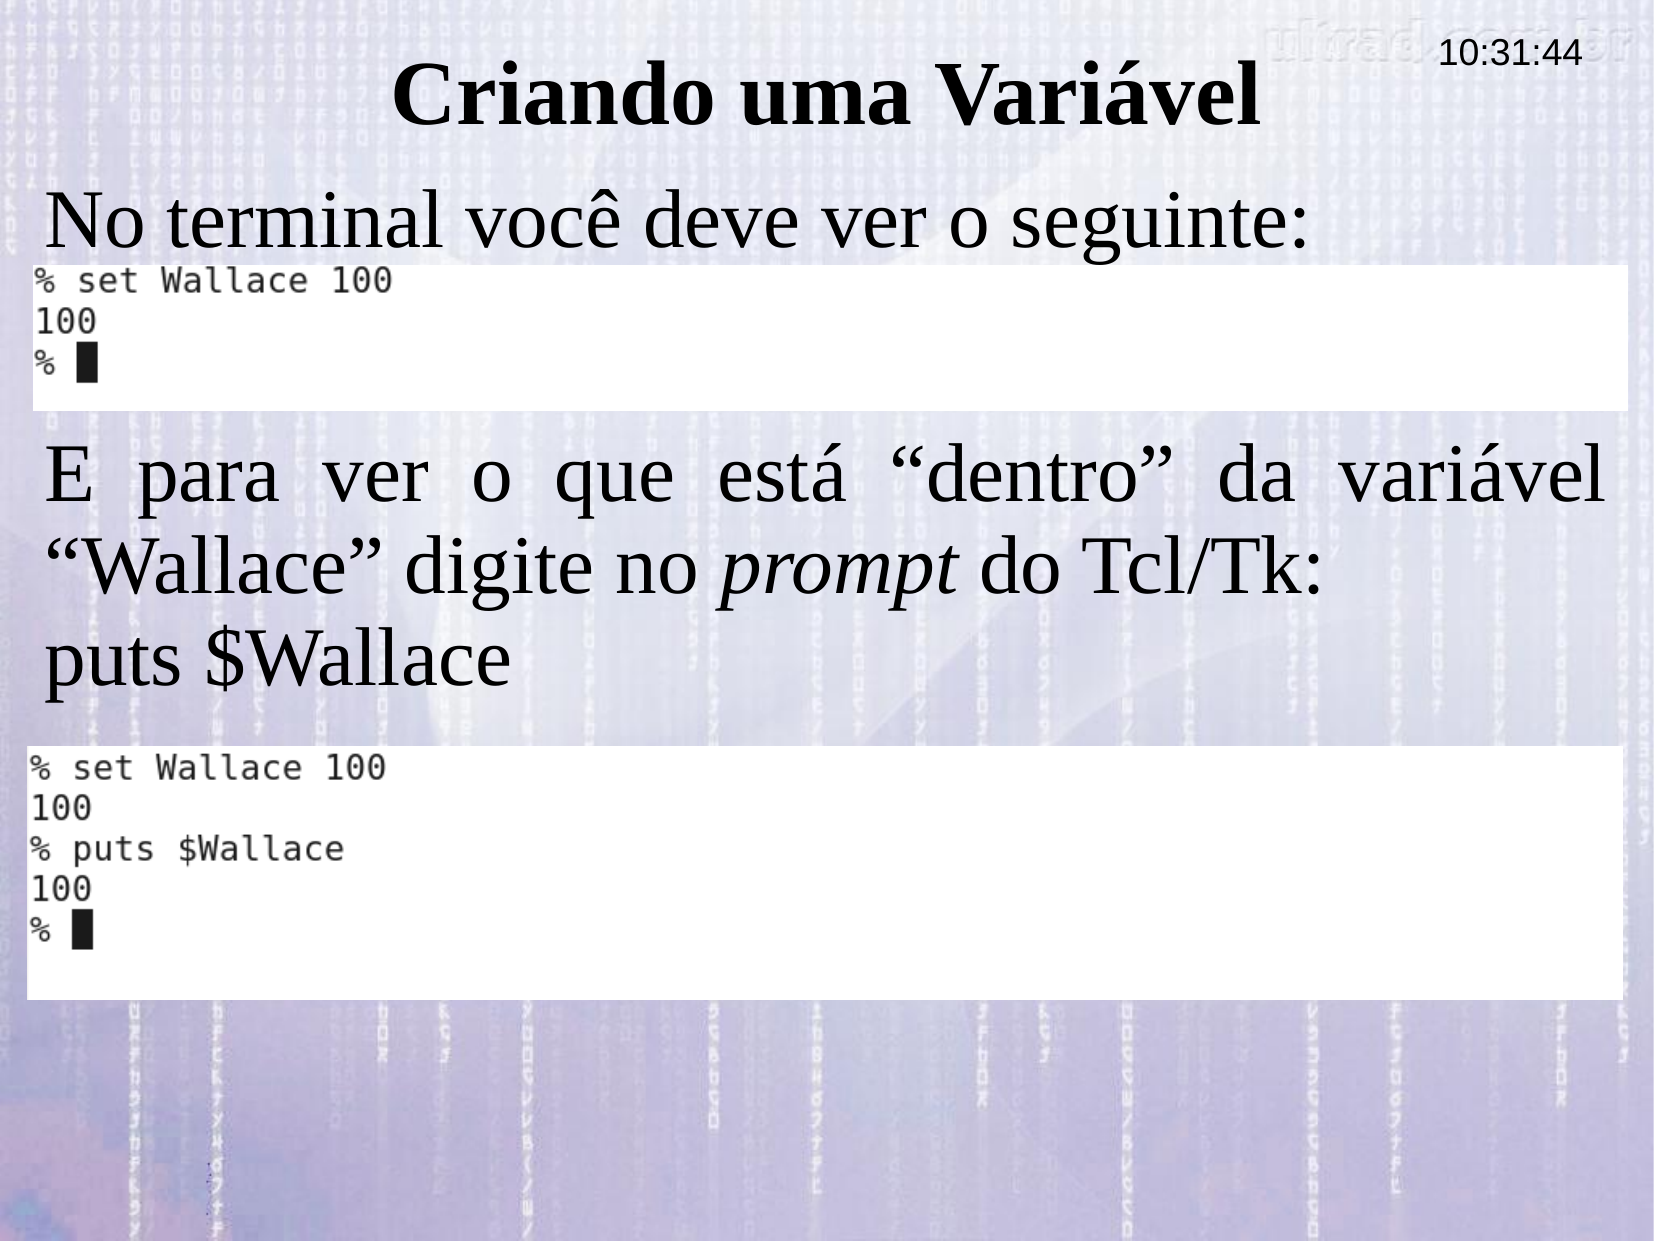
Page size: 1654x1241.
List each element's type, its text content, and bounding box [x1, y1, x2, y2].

text_box E para ver o que está “dentro” da variável “Wallace” digite no prompt do Tcl/Tk: puts $Wallace [29, 419, 1625, 736]
text_box No terminal você deve ver o seguinte: [29, 171, 1625, 281]
text_box 11:21:03 [1423, 23, 1631, 94]
picture [0, 0, 1654, 1241]
text_box Criando uma Variável [29, 35, 1625, 171]
